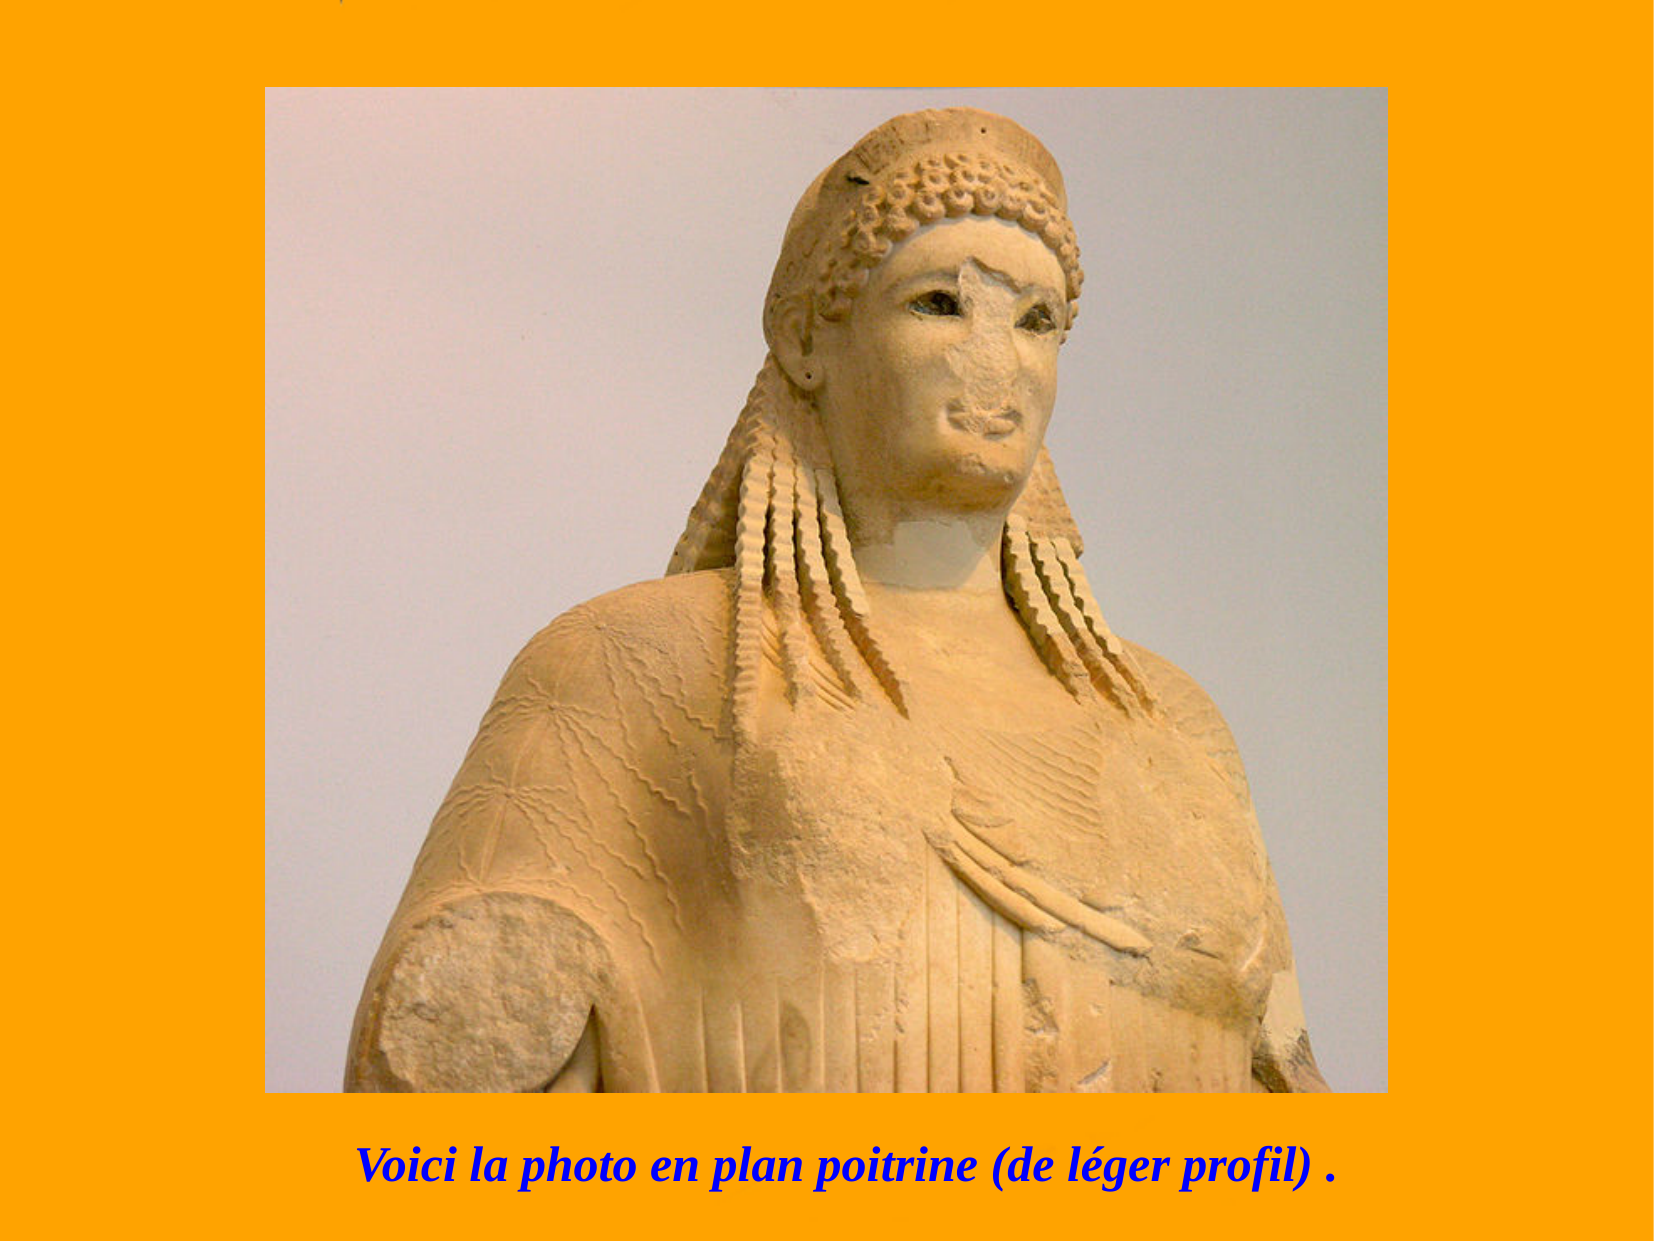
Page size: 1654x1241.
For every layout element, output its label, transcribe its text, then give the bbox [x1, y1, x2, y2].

text_box Voici la photo en plan poitrine (de léger profil) . [324, 1122, 1536, 1202]
picture [0, 0, 1654, 1241]
